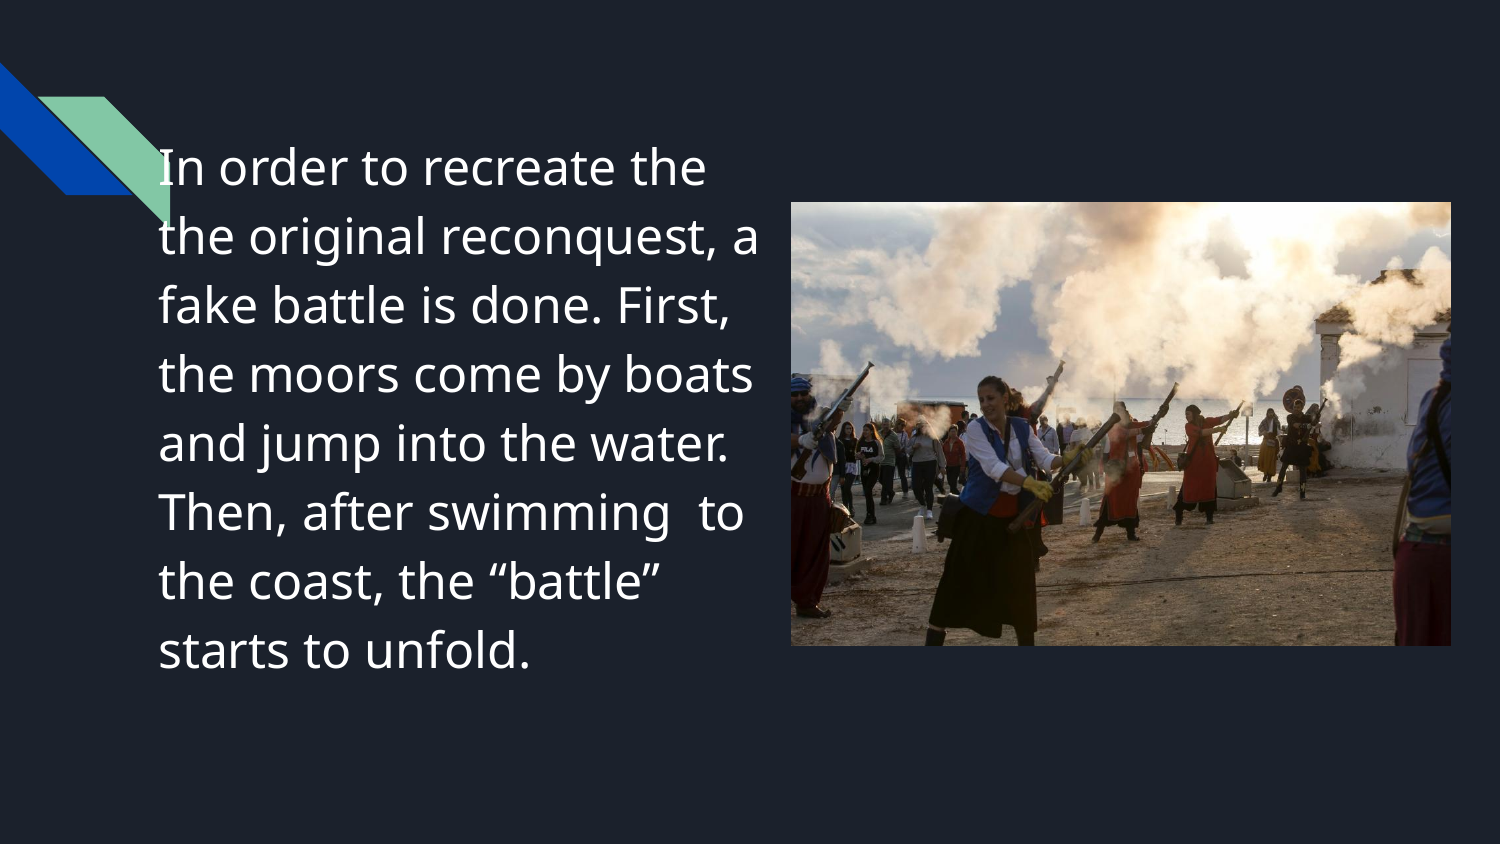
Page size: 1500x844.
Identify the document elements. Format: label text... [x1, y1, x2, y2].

list In order to recreate the the original reconquest, a fake battle is done. First, the moors come by boats and jump into the water. Then, after swimming to the coast, the “battle” starts to unfold. [143, 111, 792, 737]
picture [791, 202, 1451, 646]
